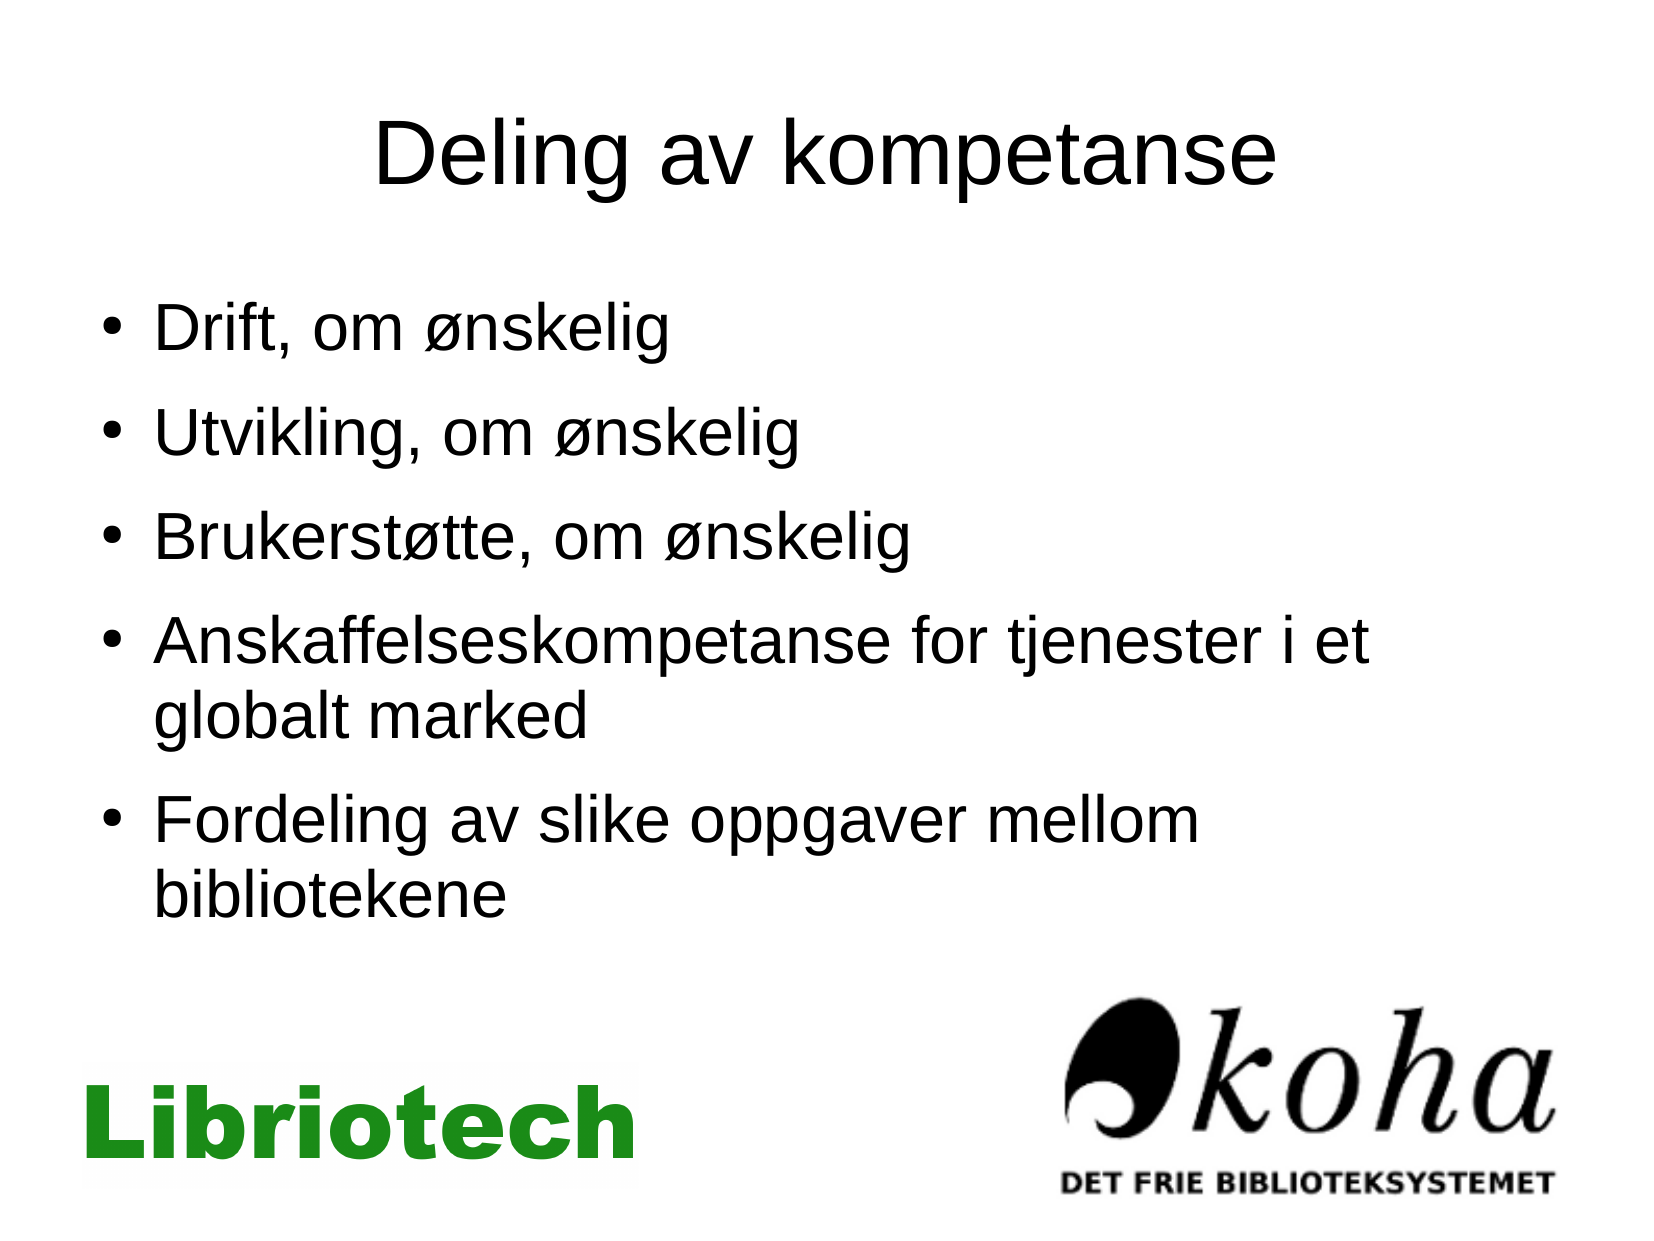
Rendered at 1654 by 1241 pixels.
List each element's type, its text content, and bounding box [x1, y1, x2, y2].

title Deling av kompetanse [82, 49, 1571, 257]
list Drift, om ønskelig Utvikling, om ønskelig Brukerstøtte, om ønskelig Anskaffelseskompetanse for tjenester i et globalt marked Fordeling av slike oppgaver mellom bibliotekene [82, 290, 1571, 957]
picture [1051, 988, 1568, 1205]
picture [82, 1062, 639, 1189]
